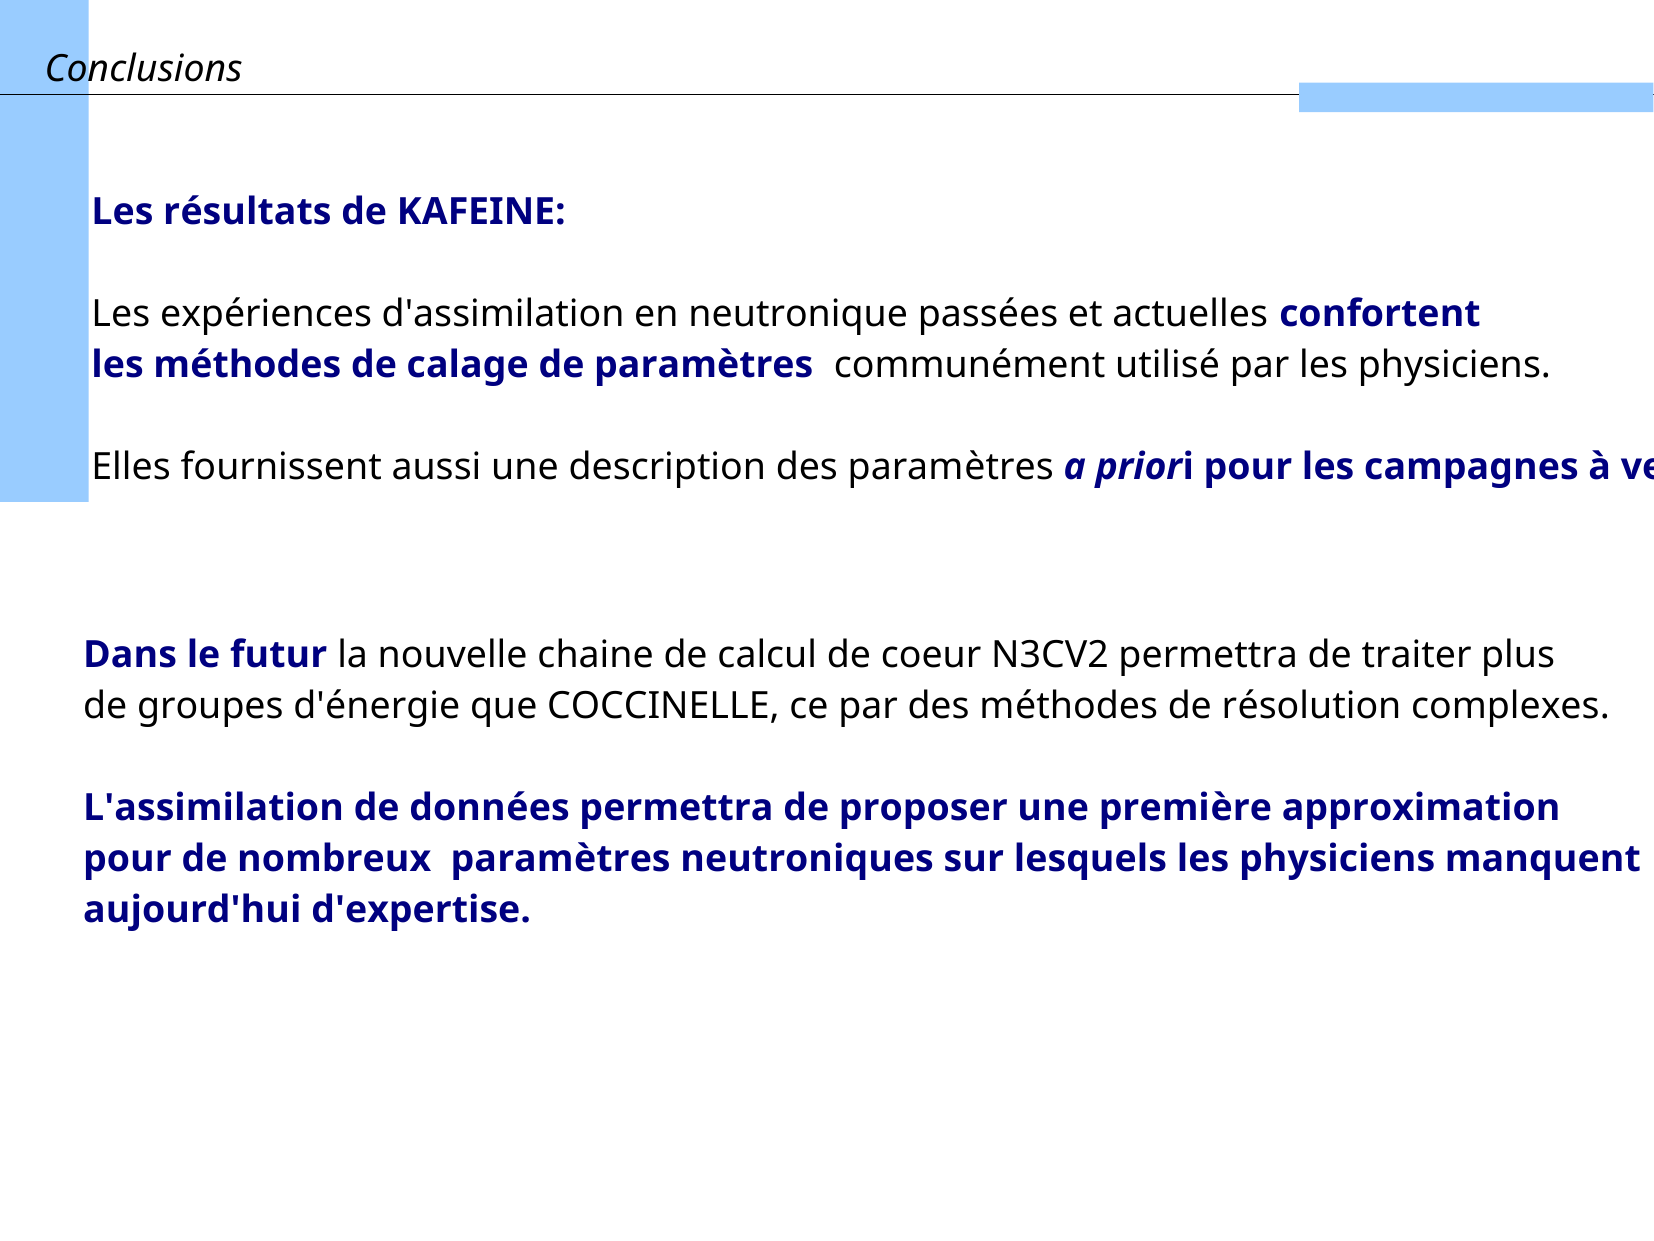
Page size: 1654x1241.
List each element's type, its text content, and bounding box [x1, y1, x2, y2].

text_box Les résultats de KAFEINE: Les expériences d'assimilation en neutronique passées et actuelles confortent les méthodes de calage de paramètres communément utilisé par les physiciens. Elles fournissent aussi une description des paramètres a priori pour les campagnes à venir. [76, 177, 1654, 468]
text_box [0, 95, 89, 502]
text_box [0, 0, 89, 94]
text_box [1299, 82, 1654, 113]
text_box Dans le futur la nouvelle chaine de calcul de coeur N3CV2 permettra de traiter plus de groupes d'énergie que COCCINELLE, ce par des méthodes de résolution complexes. L'assimilation de données permettra de proposer une première approximation pour de nombreux paramètres neutroniques sur lesquels les physiciens manquent aujourd'hui d'expertise. [68, 620, 1595, 955]
text_box Conclusions [29, 34, 274, 95]
